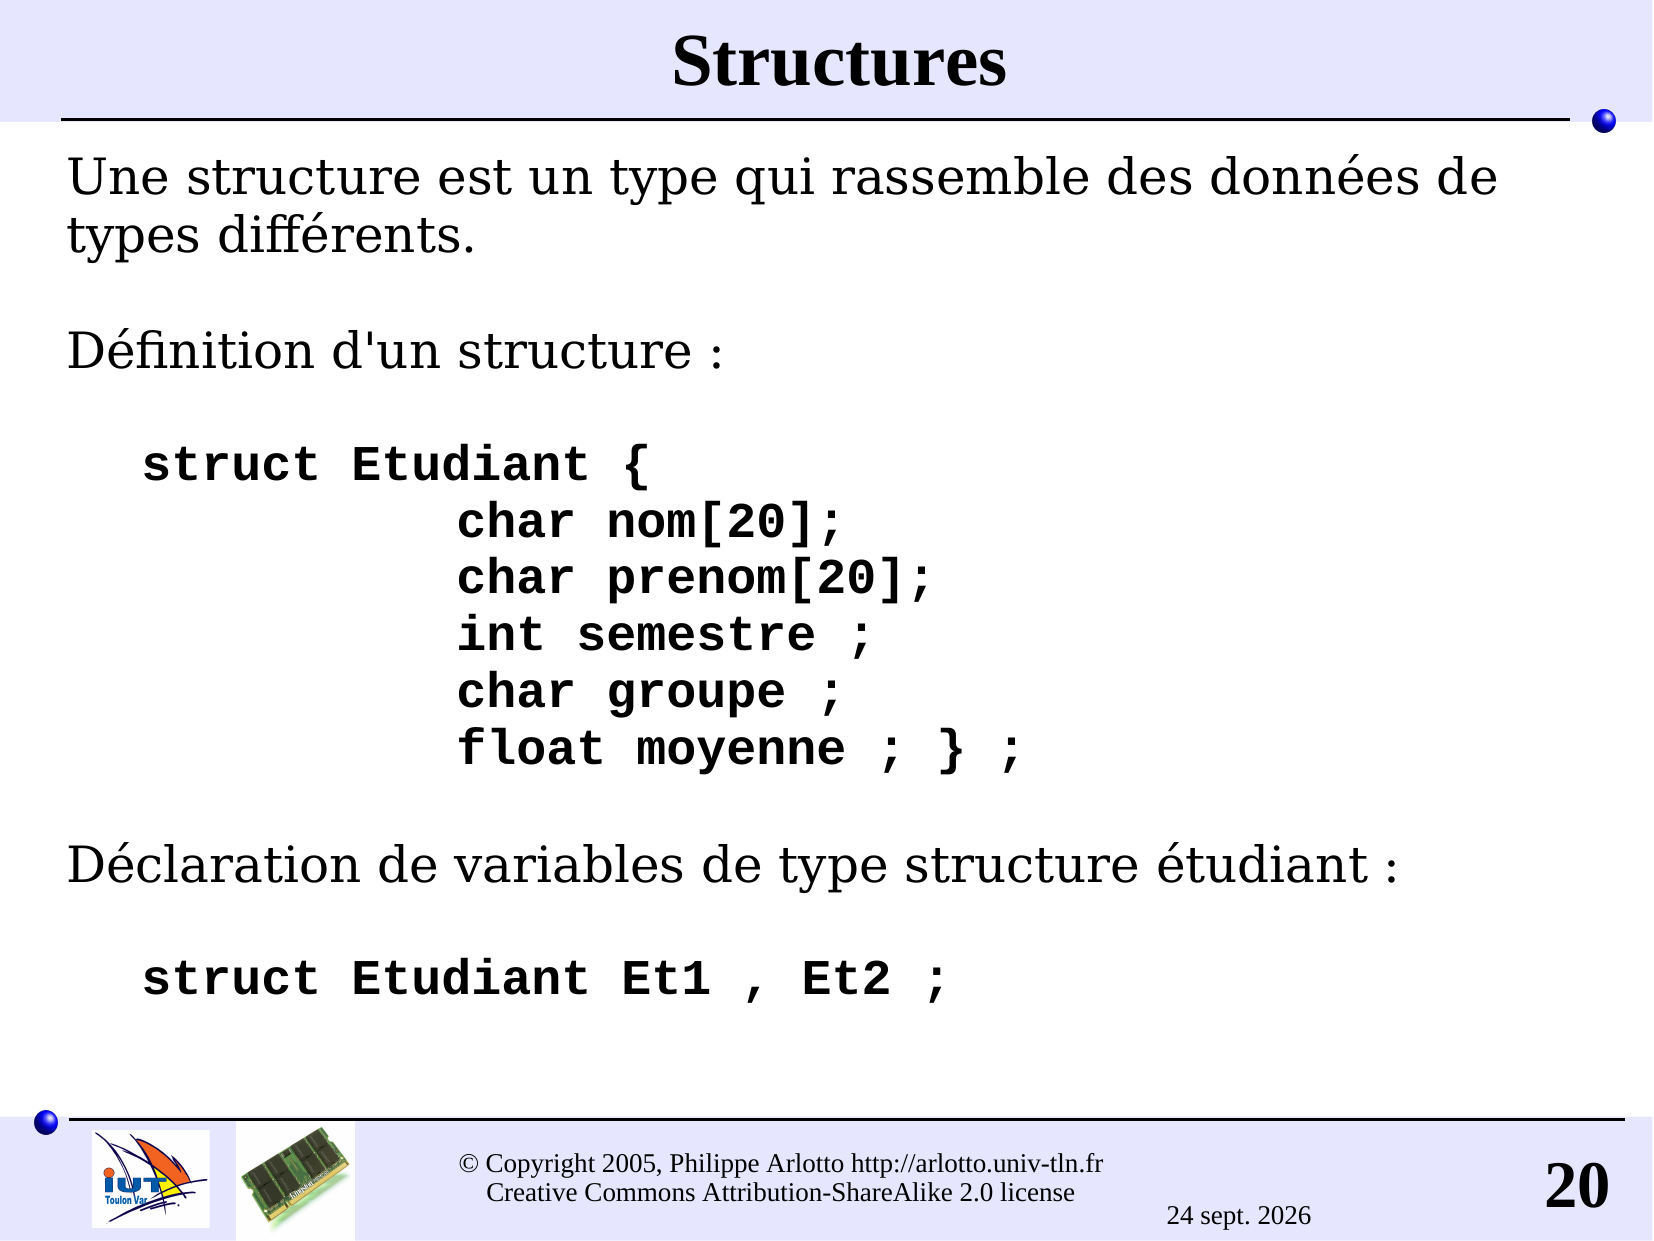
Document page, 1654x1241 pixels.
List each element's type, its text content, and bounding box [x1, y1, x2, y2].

title Structures [95, 14, 1585, 107]
text_box Une structure est un type qui rassemble des données de types différents. Définition d'un structure : struct Etudiant { char nom[20]; char prenom[20]; int semestre ; char groupe ; float moyenne ; } ; Déclaration de variables de type structure étudiant : struct Etudiant Et1 , Et2 ; [66, 147, 1516, 1068]
picture [236, 1121, 355, 1241]
